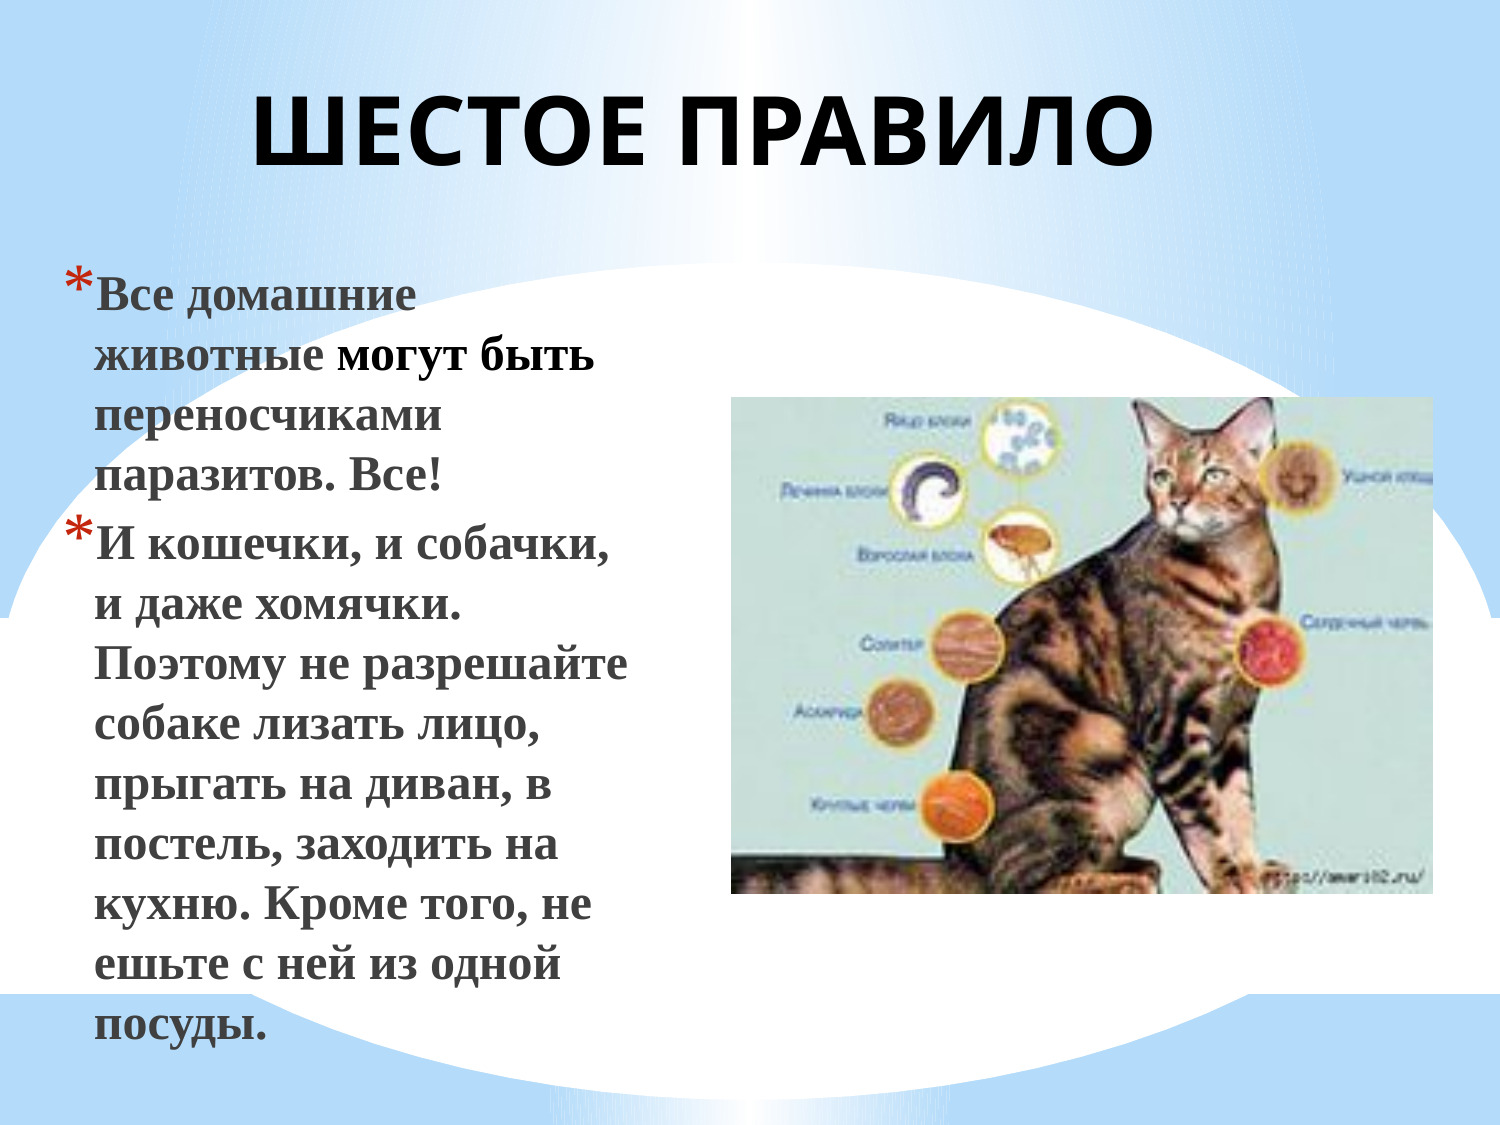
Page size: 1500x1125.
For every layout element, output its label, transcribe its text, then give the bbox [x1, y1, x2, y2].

list Все домашние животные могут быть переносчиками паразитов. Все! И кошечки, и собачки, и даже хомячки. Поэтому не разрешайте собаке лизать лицо, прыгать на диван, в постель, заходить на кухню. Кроме того, не ешьте с ней из одной посуды. [41, 255, 656, 1047]
title ШЕСТОЕ ПРАВИЛО [53, 54, 1353, 232]
picture [731, 397, 1433, 894]
